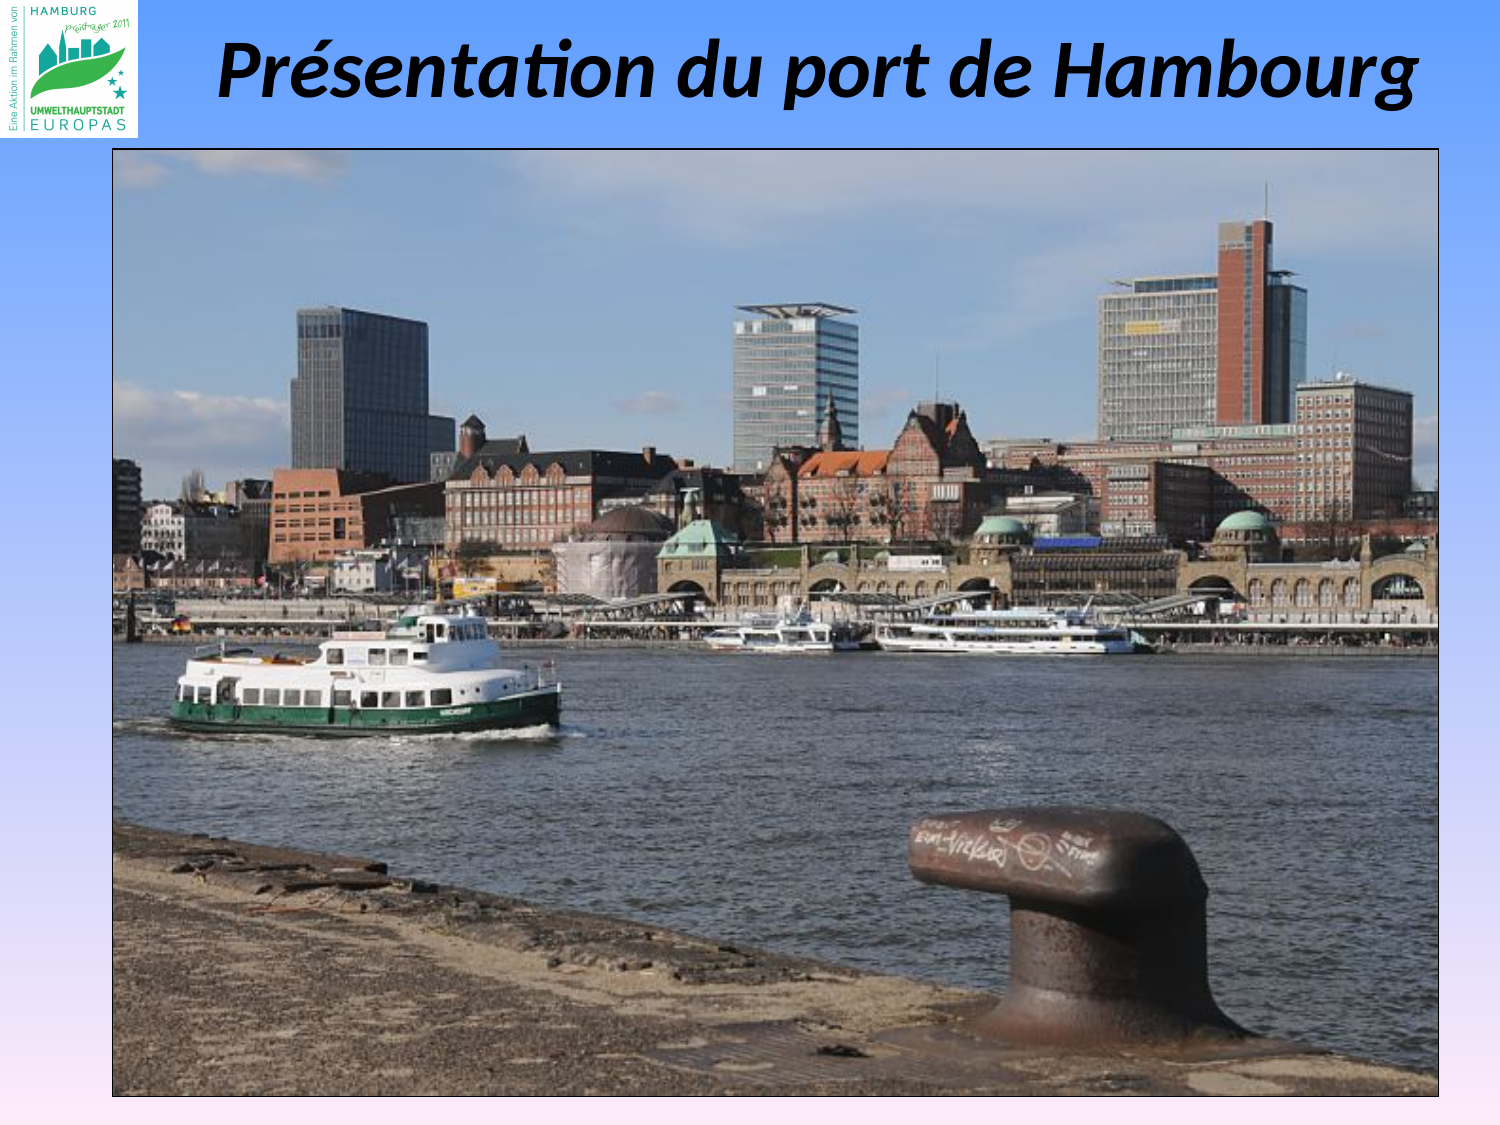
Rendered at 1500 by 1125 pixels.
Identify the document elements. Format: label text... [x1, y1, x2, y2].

title Présentation du port de Hambourg [162, 0, 1475, 154]
text_box [113, 149, 1438, 1096]
picture [0, 0, 138, 138]
